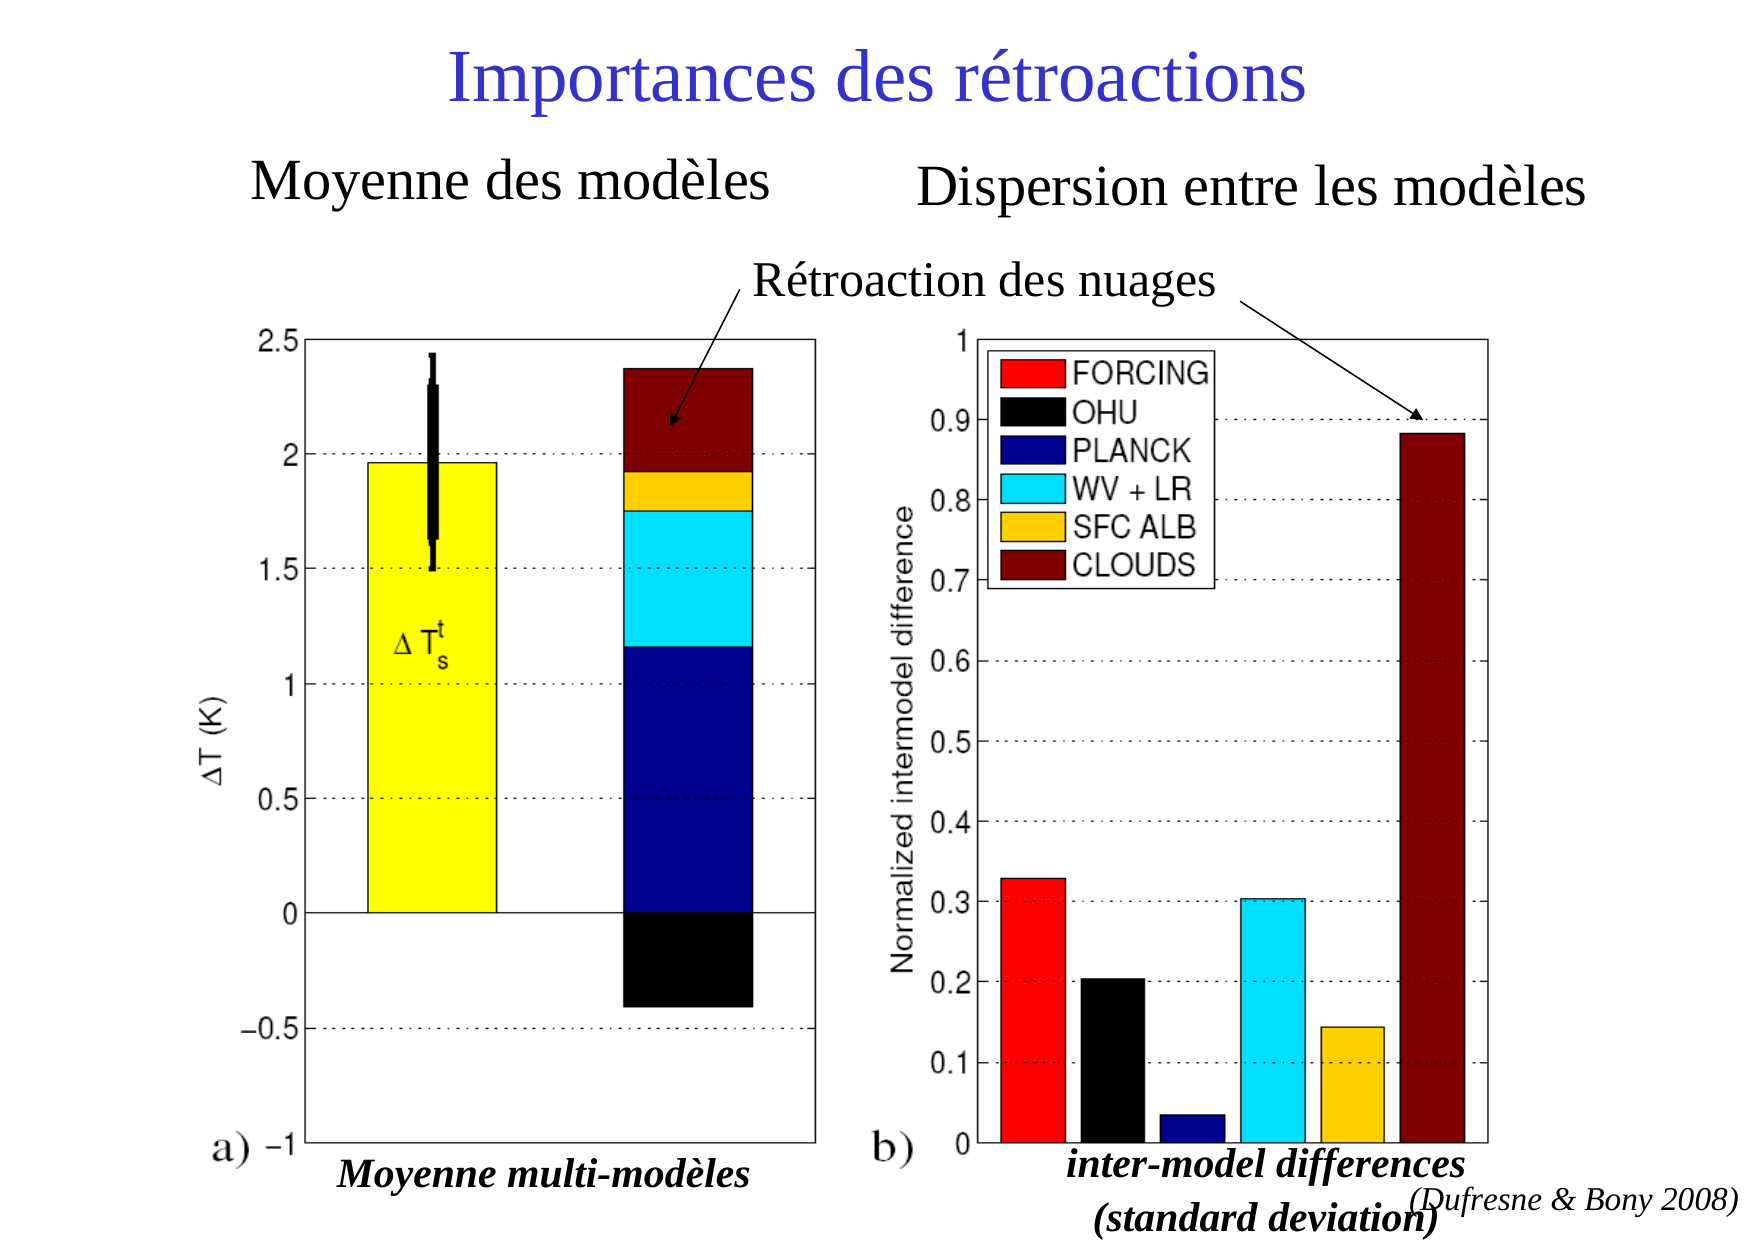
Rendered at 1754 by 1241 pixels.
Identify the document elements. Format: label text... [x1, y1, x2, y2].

text_box Dispersion entre les modèles [868, 123, 1637, 220]
text_box Importances des rétroactions [114, 31, 1642, 125]
text_box (Dufresne & Bony 2008)‏ [1163, 1175, 1740, 1221]
text_box inter-model differences (standard deviation)‏ [1066, 1140, 1467, 1241]
picture [154, 316, 1524, 1197]
text_box Moyenne des modèles [171, 118, 851, 214]
text_box Rétroaction des nuages [738, 236, 1323, 325]
text_box Moyenne multi-modèles [336, 1149, 752, 1197]
